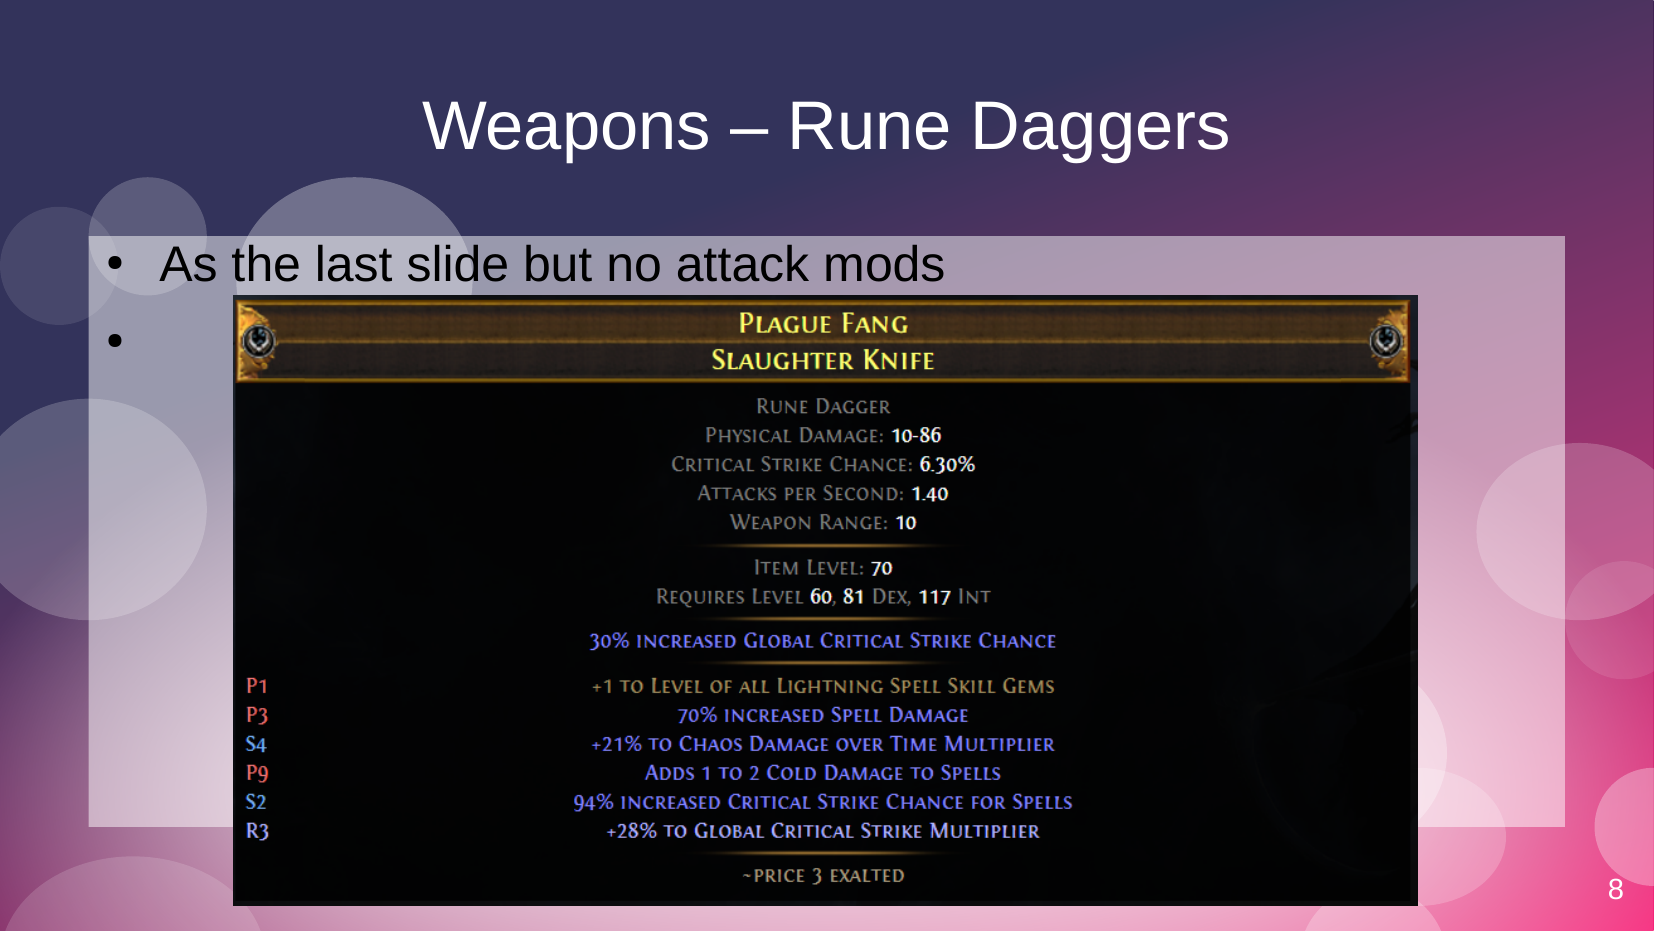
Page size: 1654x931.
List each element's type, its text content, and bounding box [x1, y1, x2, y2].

picture [233, 295, 1418, 906]
title Weapons – Rune Daggers [88, 44, 1565, 207]
list As the last slide but no attack mods [88, 236, 1565, 827]
